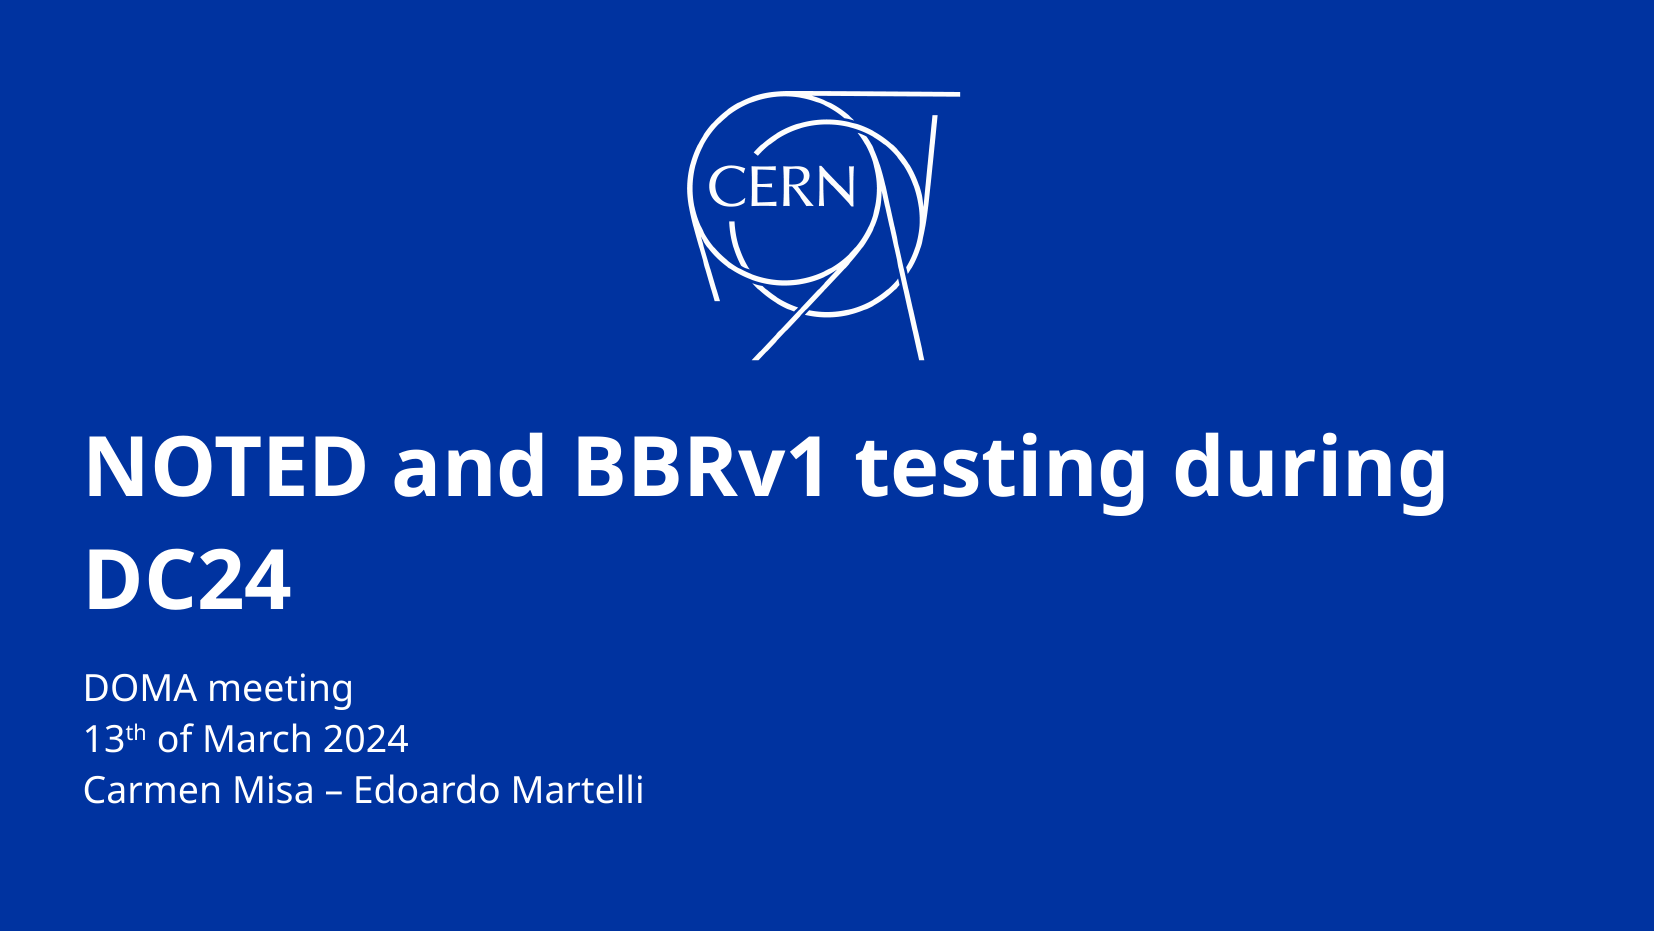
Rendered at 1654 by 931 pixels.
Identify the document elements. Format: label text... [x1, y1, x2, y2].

list DOMA meeting 13th of March 2024 Carmen Misa – Edoardo Martelli [82, 661, 1571, 898]
picture [679, 82, 971, 372]
title NOTED and BBRv1 testing during DC24 [82, 407, 1571, 618]
